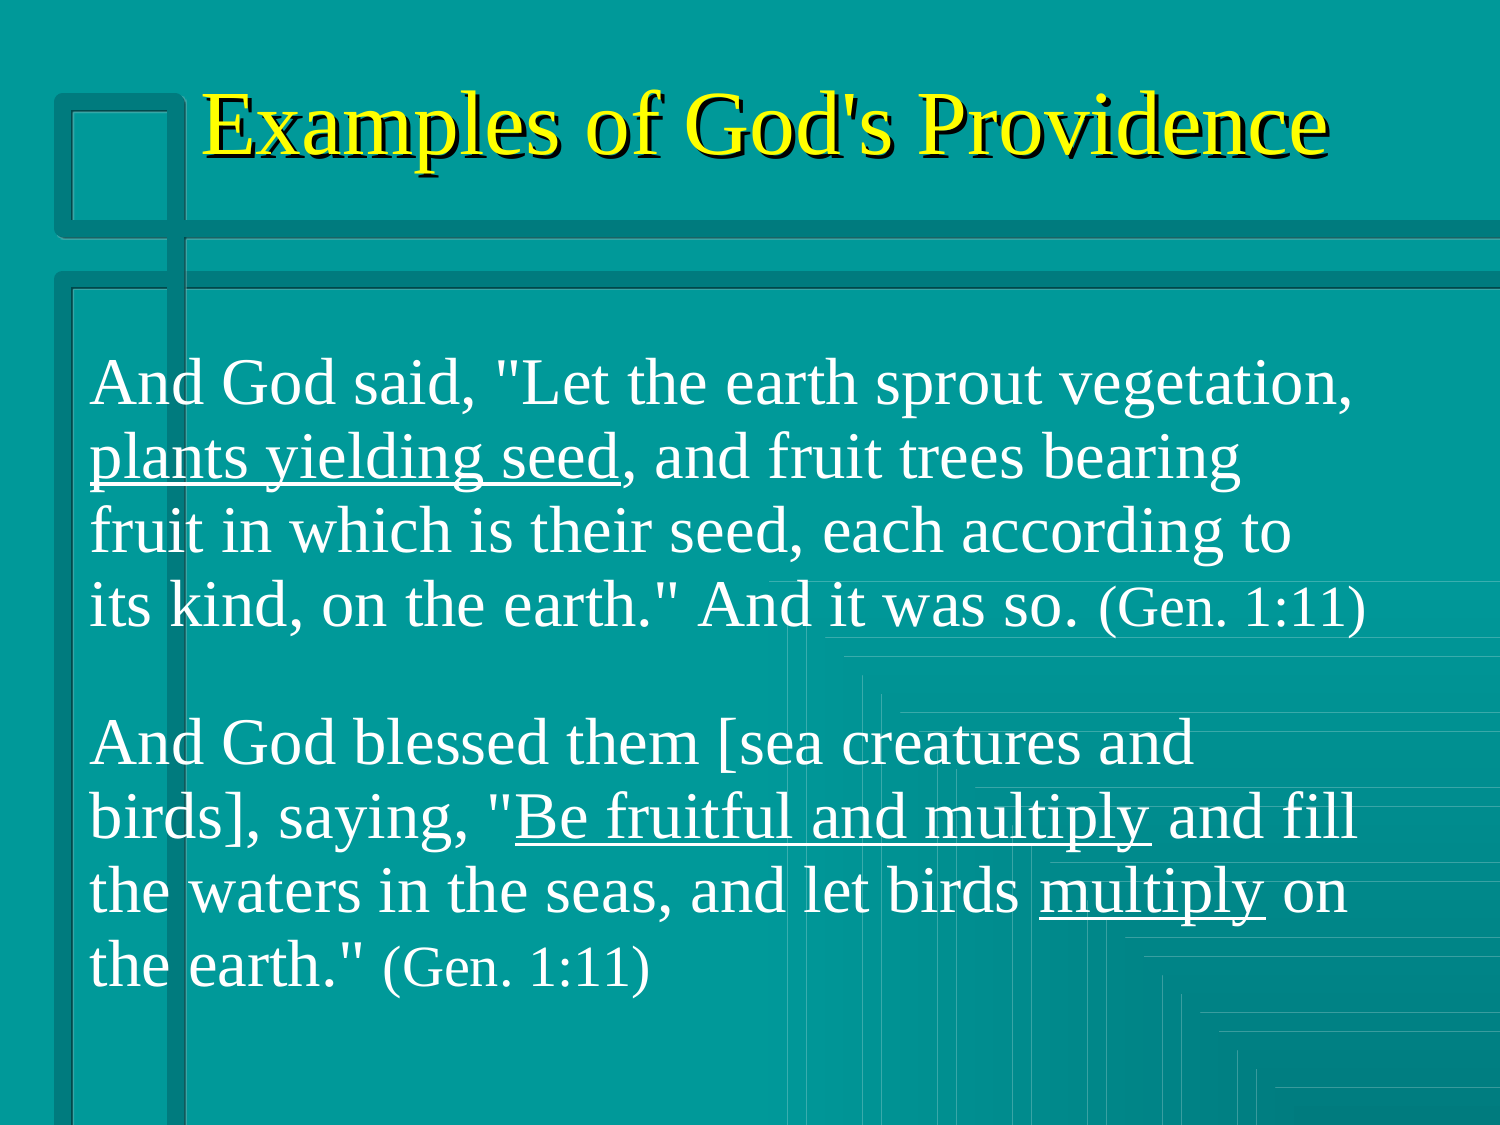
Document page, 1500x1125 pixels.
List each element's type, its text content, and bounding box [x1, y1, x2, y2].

title Examples of God's Providence [187, 63, 1463, 237]
text_box And God blessed them [sea creatures and birds], saying, "Be fruitful and multiply and fill the waters in the seas, and let birds multiply on the earth." (Gen. 1:11) [75, 697, 1388, 1009]
text_box And God said, "Let the earth sprout vegetation, plants yielding seed, and fruit trees bearing fruit in which is their seed, each according to its kind, on the earth." And it was so. (Gen. 1:11) [75, 337, 1388, 649]
